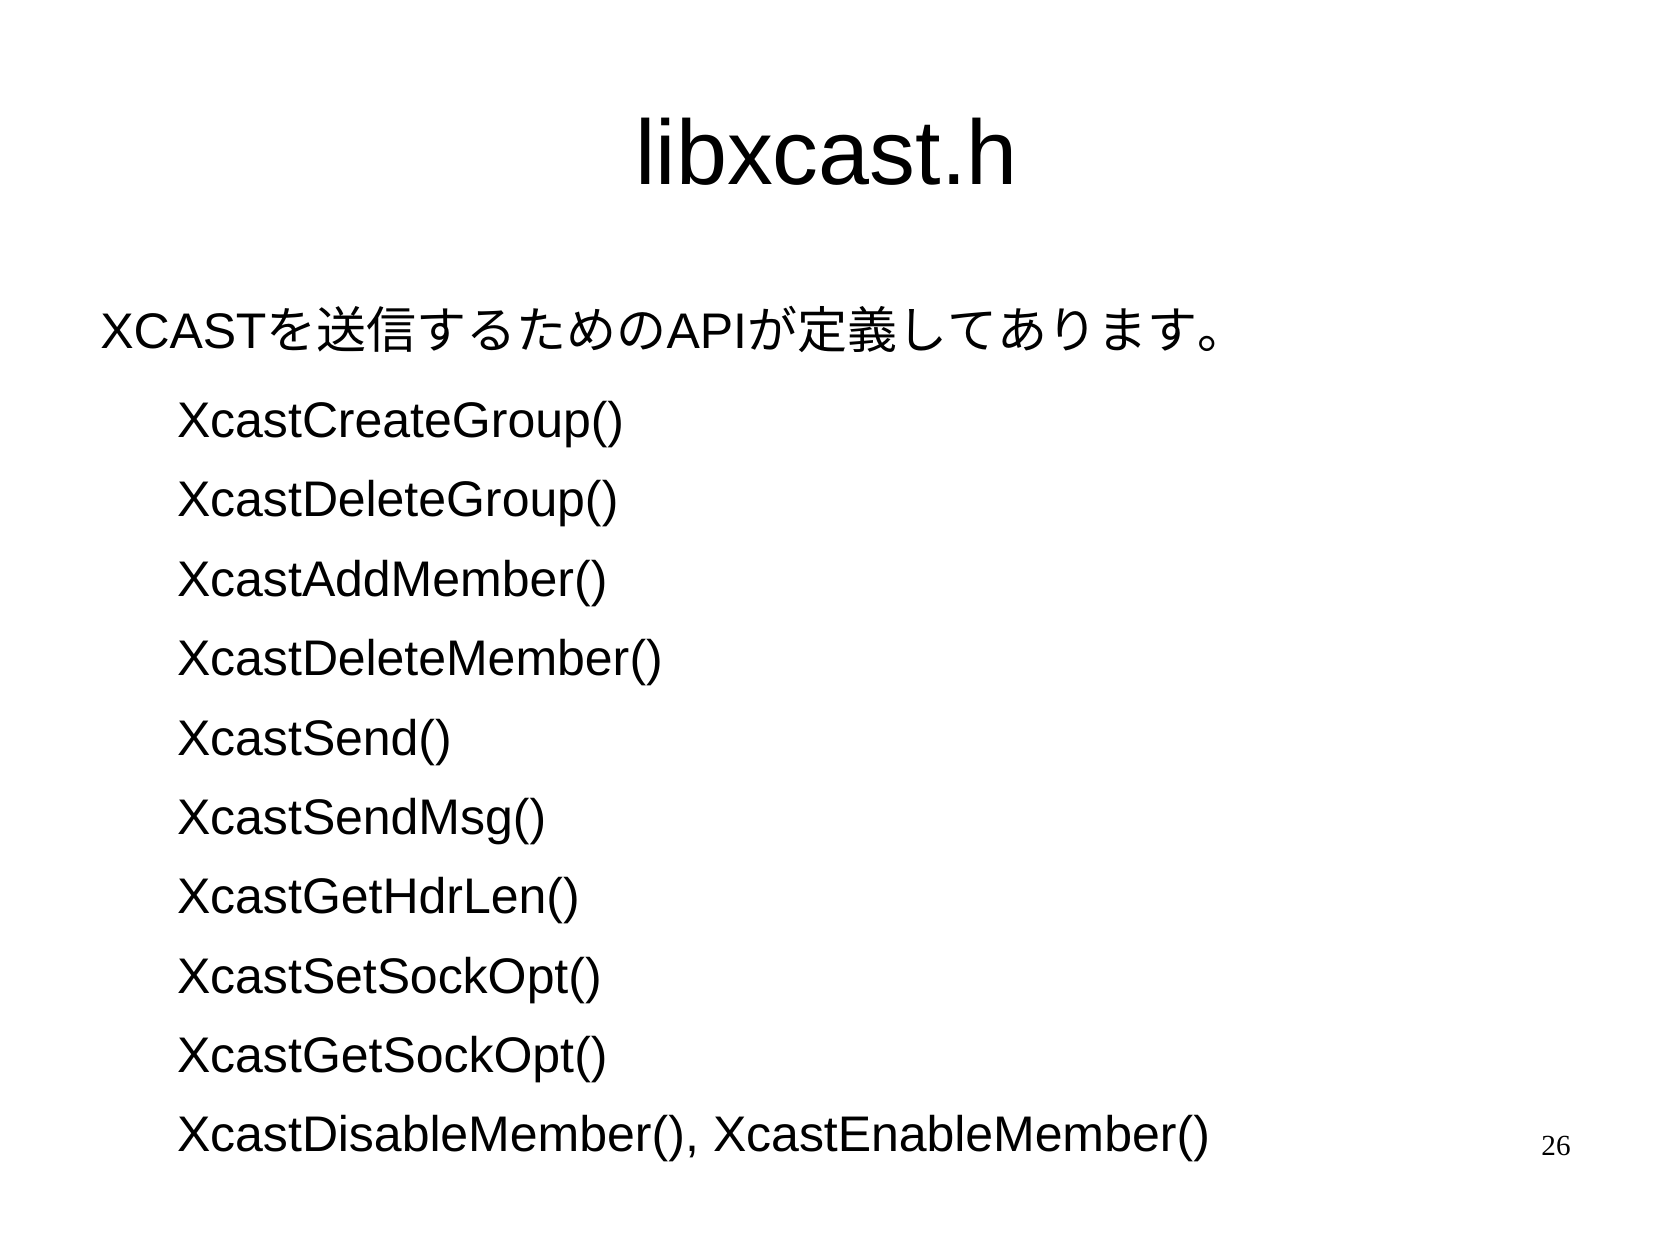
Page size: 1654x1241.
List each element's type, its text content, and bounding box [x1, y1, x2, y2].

list XCASTを送信するためのAPIが定義してあります。 XcastCreateGroup() XcastDeleteGroup() XcastAddMember() XcastDeleteMember() XcastSend() XcastSendMsg() XcastGetHdrLen() XcastSetSockOpt() XcastGetSockOpt() XcastDisableMember(), XcastEnableMember() [82, 290, 1571, 1146]
title libxcast.h [82, 49, 1571, 257]
